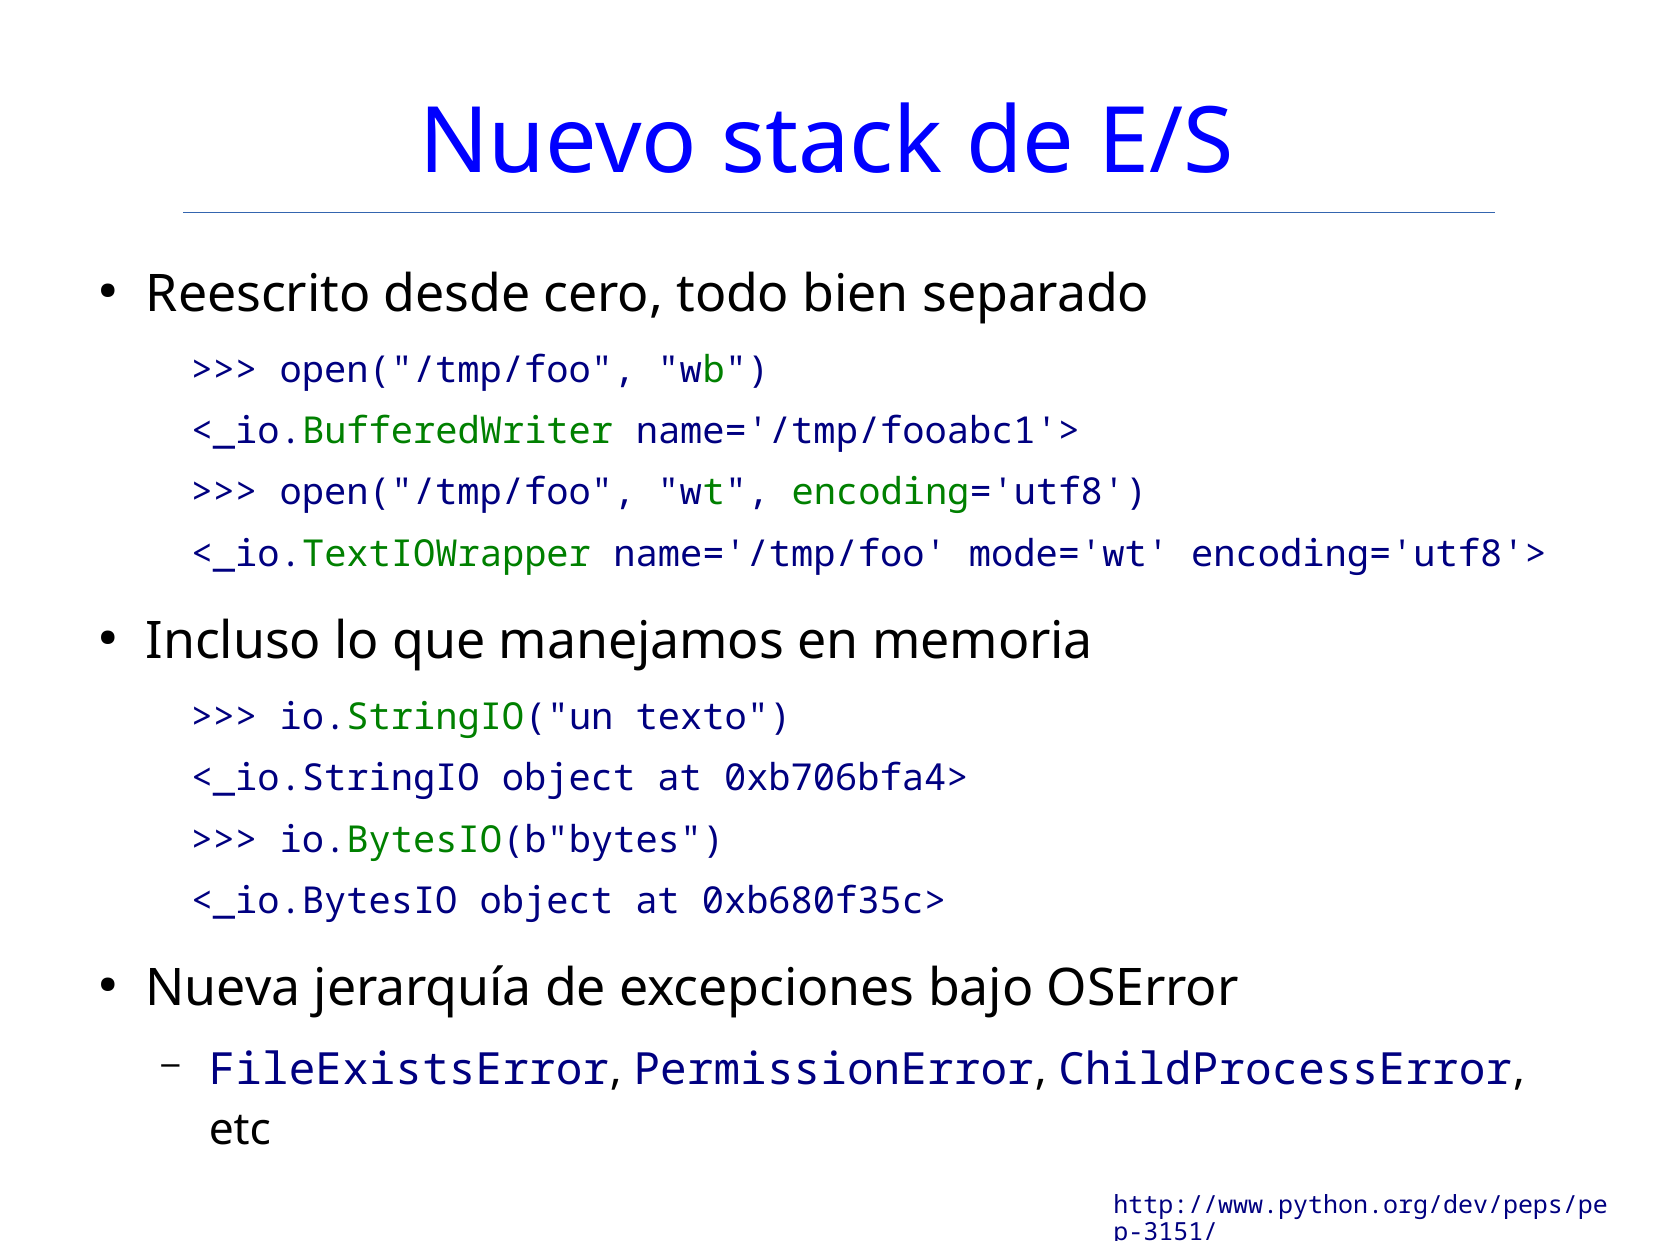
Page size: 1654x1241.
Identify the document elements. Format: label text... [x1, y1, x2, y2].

list Reescrito desde cero, todo bien separado >>> open("/tmp/foo", "wb") <_io.BufferedWriter name='/tmp/fooabc1'> >>> open("/tmp/foo", "wt", encoding='utf8') <_io.TextIOWrapper name='/tmp/foo' mode='wt' encoding='utf8'> Incluso lo que manejamos en memoria >>> io.StringIO("un texto") <_io.StringIO object at 0xb706bfa4> >>> io.BytesIO(b"bytes") <_io.BytesIO object at 0xb680f35c> Nueva jerarquía de excepciones bajo OSError FileExistsError, PermissionError, ChildProcessError, etc [82, 256, 1571, 1205]
title Nuevo stack de E/S [82, 49, 1571, 225]
text_box http://www.python.org/dev/peps/pep-3151/ [1098, 1145, 1630, 1217]
